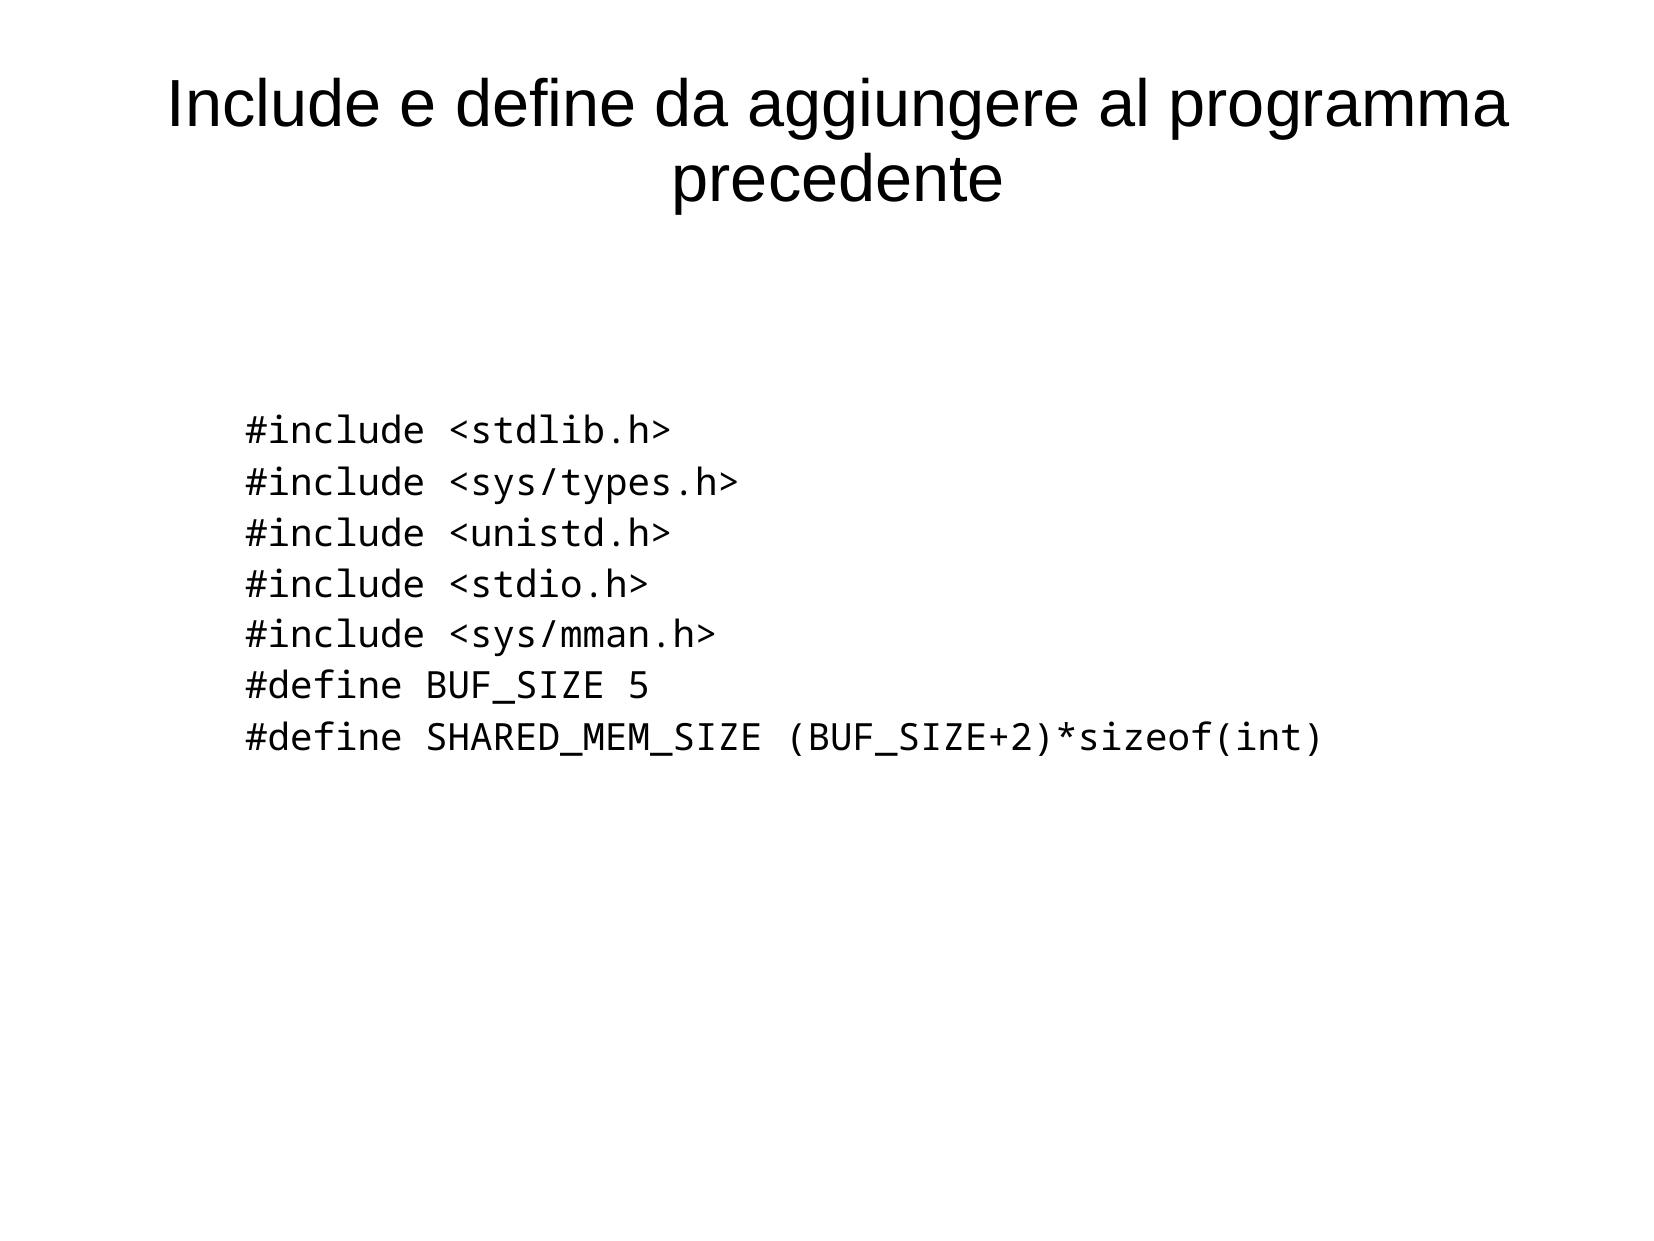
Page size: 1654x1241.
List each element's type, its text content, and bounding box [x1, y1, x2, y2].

title Include e define da aggiungere al programma precedente [94, 37, 1583, 245]
text_box #include <stdlib.h> #include <sys/types.h> #include <unistd.h> #include <stdio.h> #include <sys/mman.h> #define BUF_SIZE 5 #define SHARED_MEM_SIZE (BUF_SIZE+2)*sizeof(int) [230, 356, 1654, 711]
